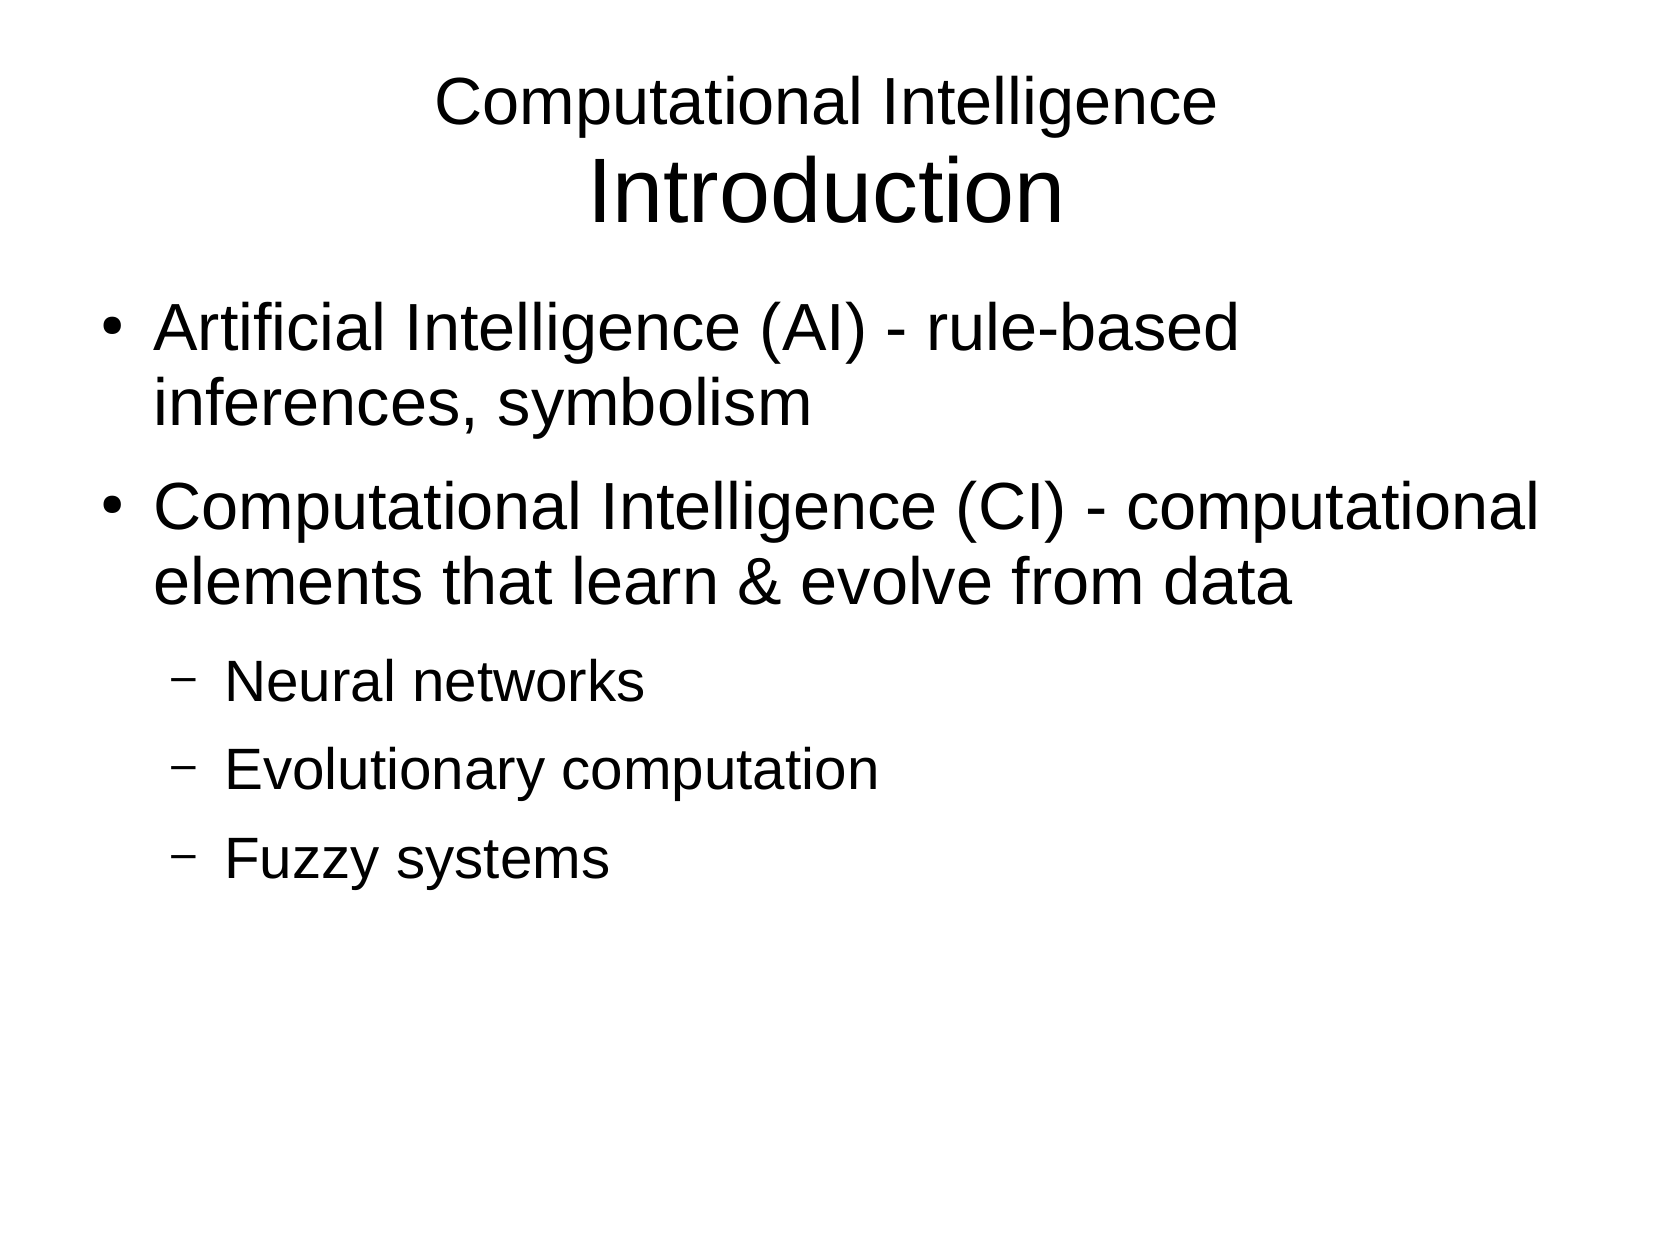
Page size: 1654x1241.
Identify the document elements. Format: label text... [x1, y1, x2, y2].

title Computational Intelligence Introduction [82, 49, 1571, 257]
list Artificial Intelligence (AI) - rule-based inferences, symbolism Computational Intelligence (CI) - computational elements that learn & evolve from data Neural networks Evolutionary computation Fuzzy systems [82, 290, 1571, 1010]
